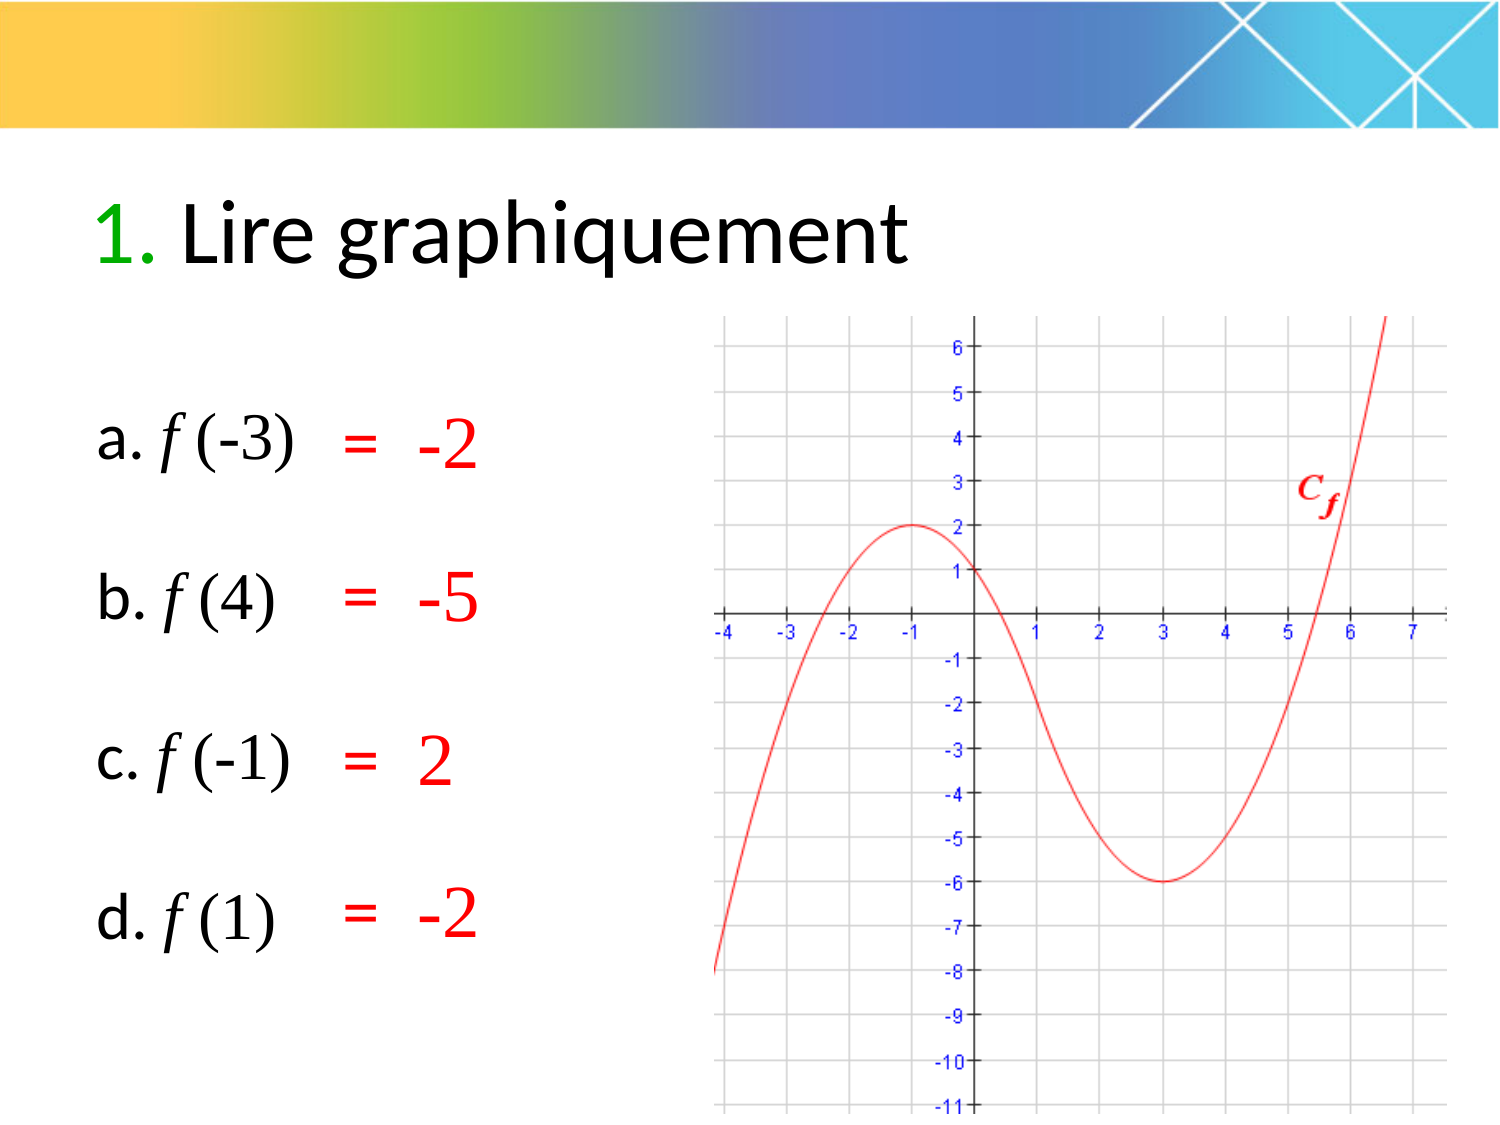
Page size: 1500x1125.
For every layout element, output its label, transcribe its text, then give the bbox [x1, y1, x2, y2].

title 1. Lire graphiquement [75, 164, 1425, 305]
text_box = -2 [328, 855, 610, 961]
text_box = 2 [328, 702, 610, 808]
text_box = -2 [328, 386, 610, 492]
text_box a. f (-3) b. f (4) c. f (-1) d. f (1) [81, 385, 691, 1040]
text_box = -5 [328, 538, 610, 644]
picture [714, 316, 1447, 1115]
picture [0, 0, 1500, 130]
